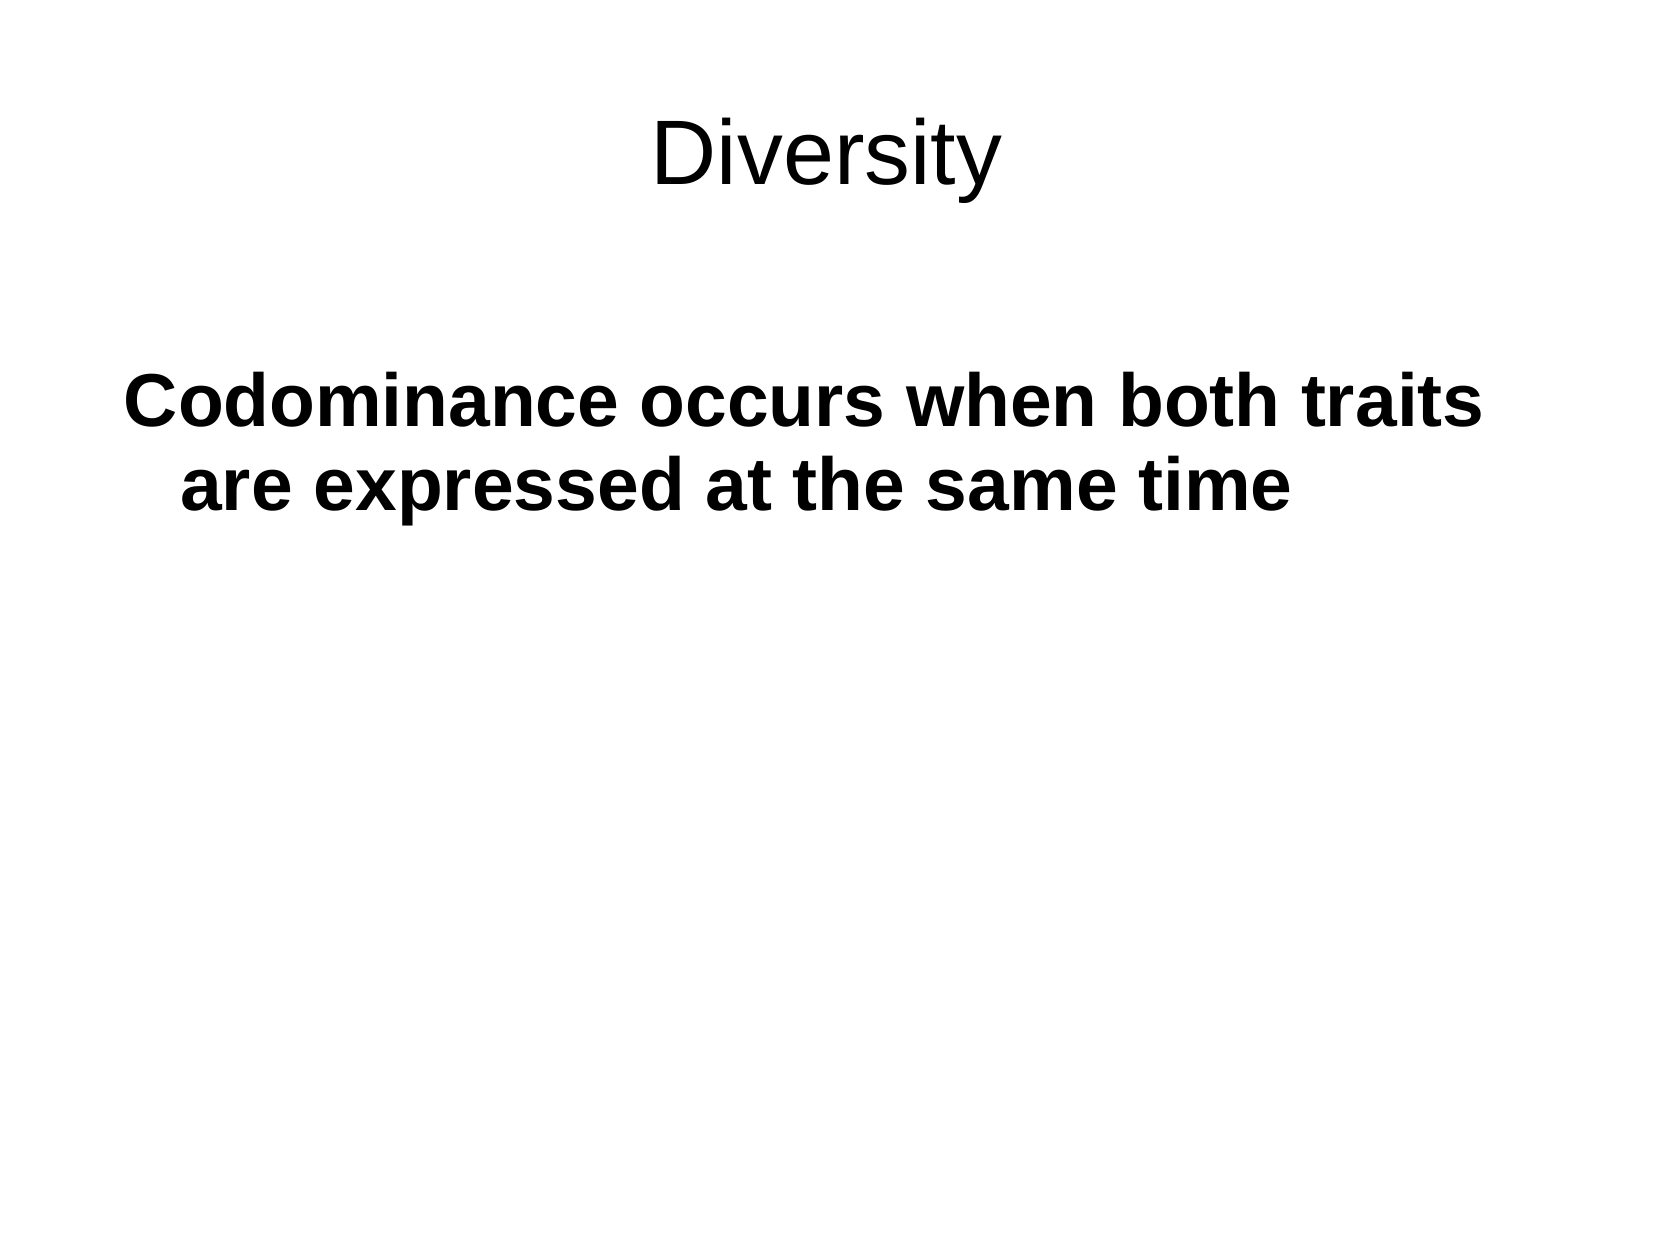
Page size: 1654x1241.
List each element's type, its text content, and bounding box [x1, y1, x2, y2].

title Diversity [82, 49, 1571, 257]
list Codominance occurs when both traits are expressed at the same time [124, 358, 1530, 1088]
